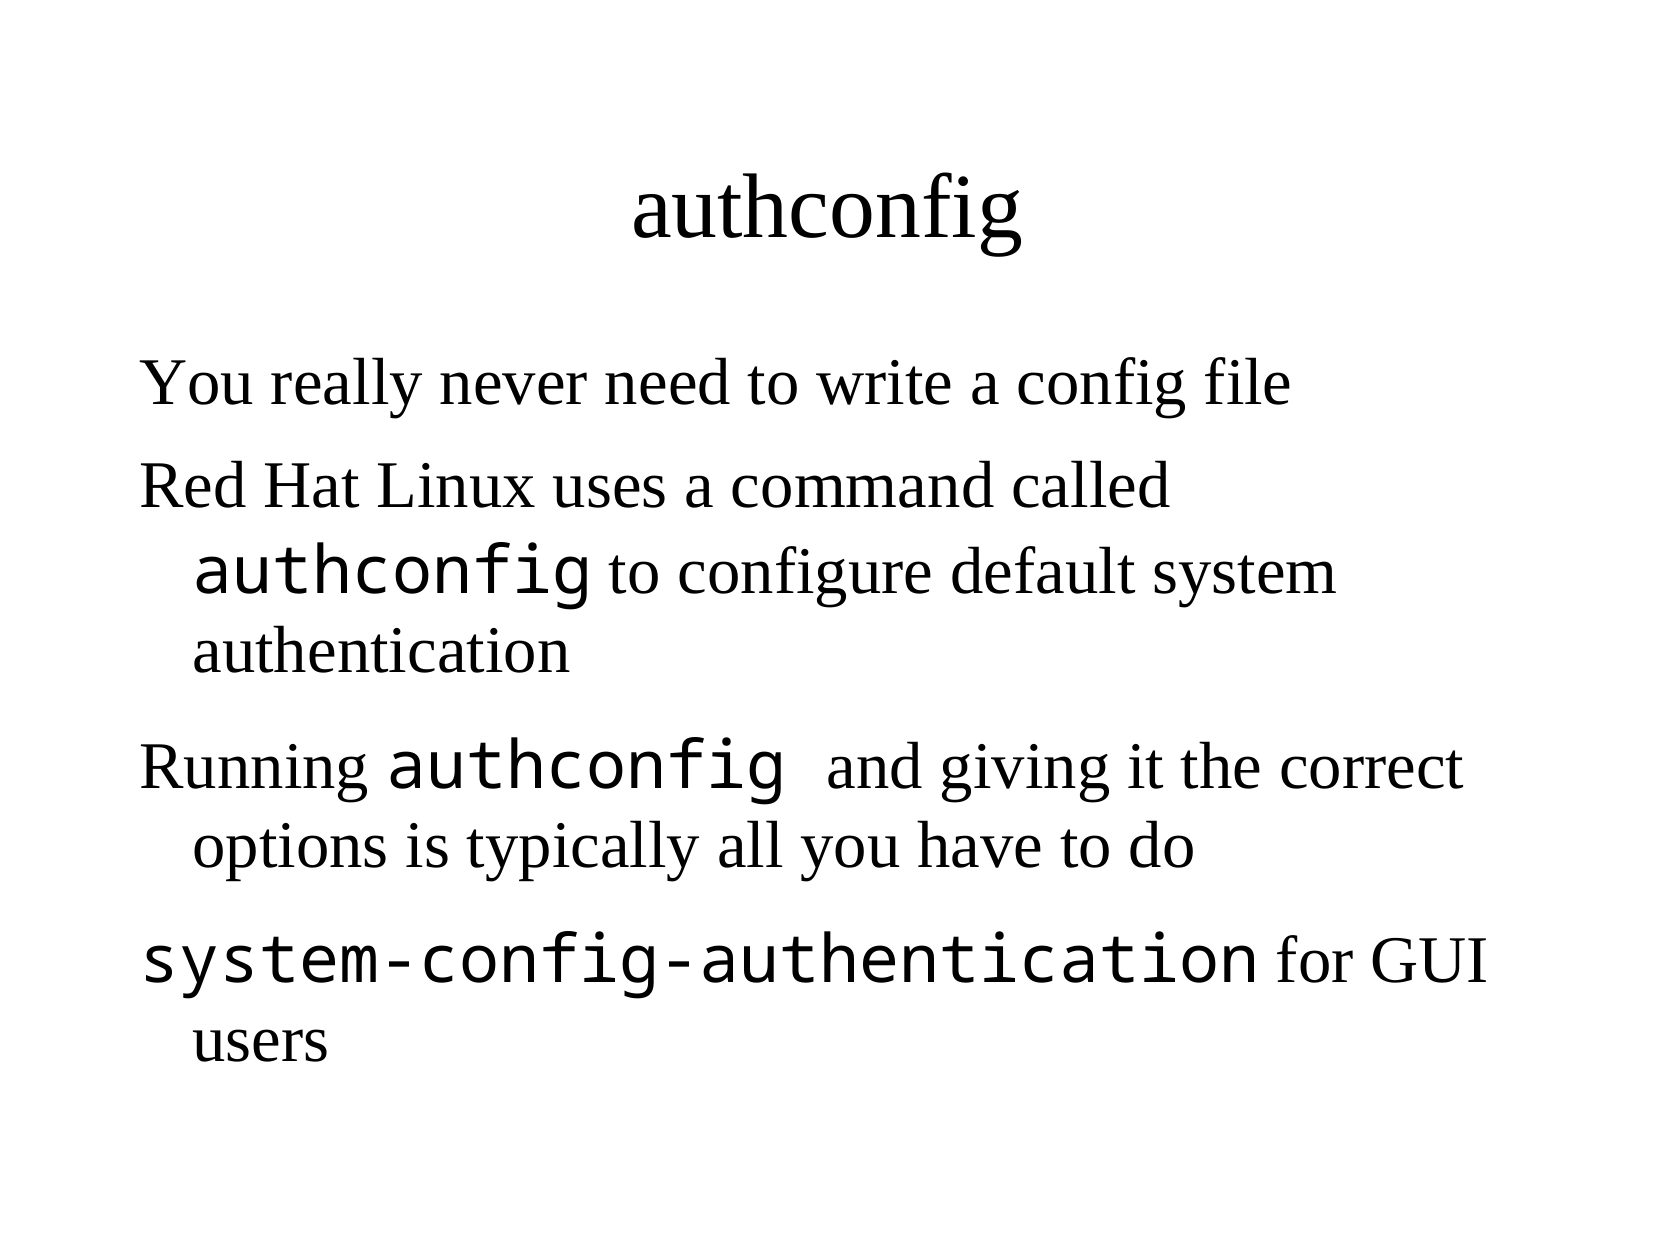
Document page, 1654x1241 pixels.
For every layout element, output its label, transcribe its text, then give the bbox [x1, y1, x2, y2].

list You really never need to write a config file Red Hat Linux uses a command called authconfig to configure default system authentication Running authconfig and giving it the correct options is typically all you have to do system-config-authentication for GUI users [121, 344, 1534, 1175]
title authconfig [121, 102, 1534, 311]
